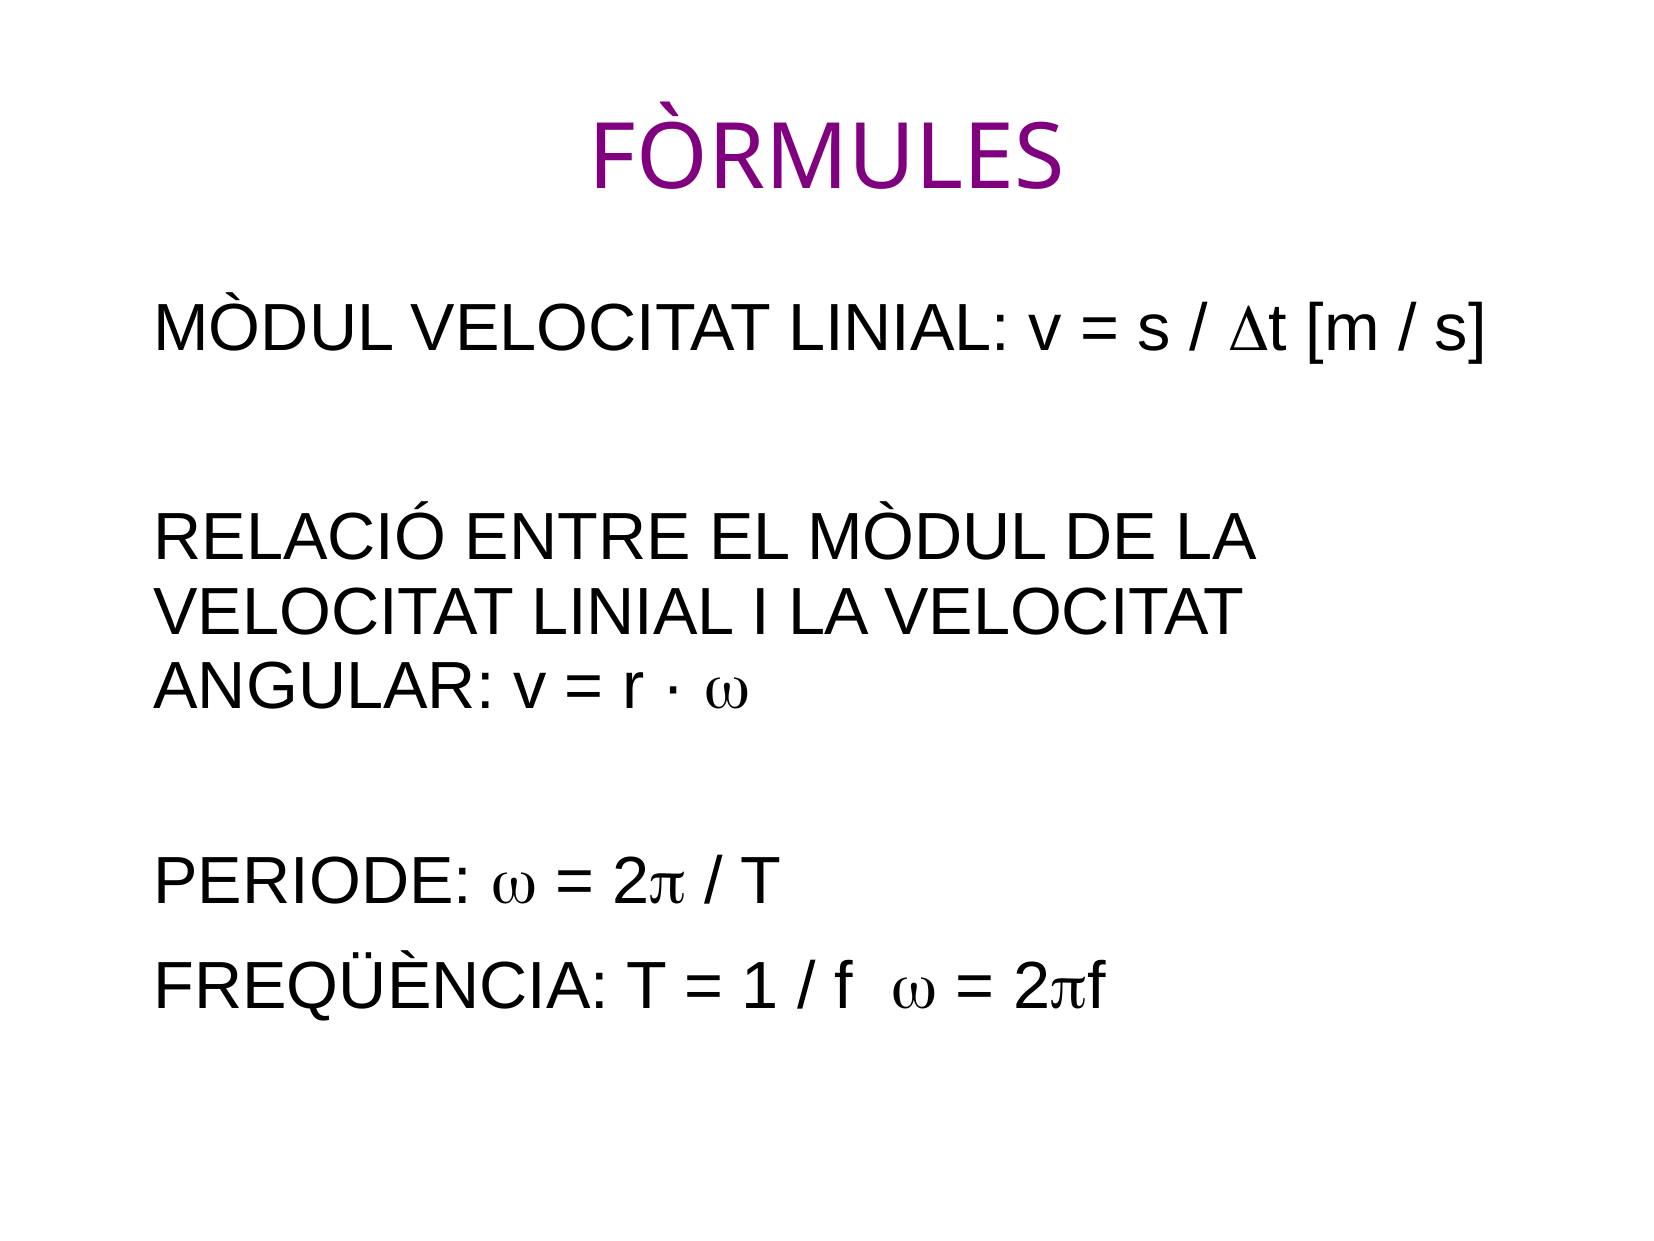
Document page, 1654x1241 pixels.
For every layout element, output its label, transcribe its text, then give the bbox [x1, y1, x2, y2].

list MÒDUL VELOCITAT LINIAL: v = s / Dt [m / s] RELACIÓ ENTRE EL MÒDUL DE LA VELOCITAT LINIAL I LA VELOCITAT ANGULAR: v = r · w PERIODE: w = 2p / T FREQÜÈNCIA: T = 1 / f w = 2pf [82, 290, 1571, 1109]
title FÒRMULES [82, 49, 1571, 257]
